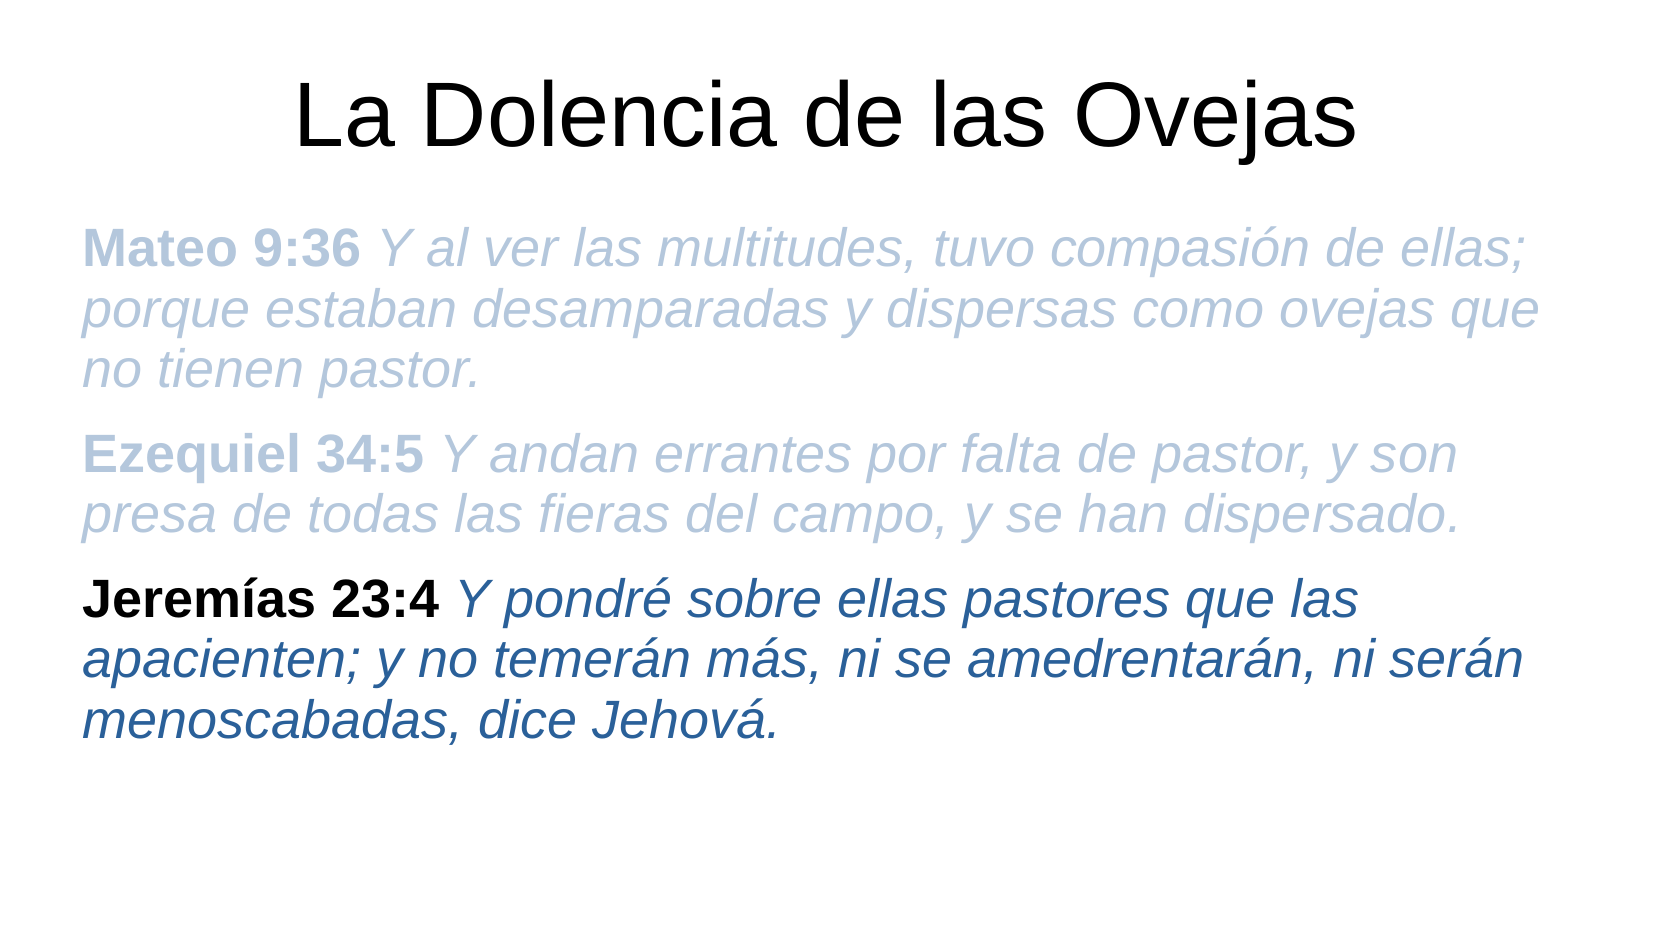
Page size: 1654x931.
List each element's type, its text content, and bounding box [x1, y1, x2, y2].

list Mateo 9:36 Y al ver las multitudes, tuvo compasión de ellas; porque estaban desamparadas y dispersas como ovejas que no tienen pastor. Ezequiel 34:5 Y andan errantes por falta de pastor, y son presa de todas las fieras del campo, y se han dispersado. Jeremías 23:4 Y pondré sobre ellas pastores que las apacienten; y no temerán más, ni se amedrentarán, ni serán menoscabadas, dice Jehová. [82, 217, 1571, 758]
title La Dolencia de las Ovejas [82, 37, 1571, 193]
